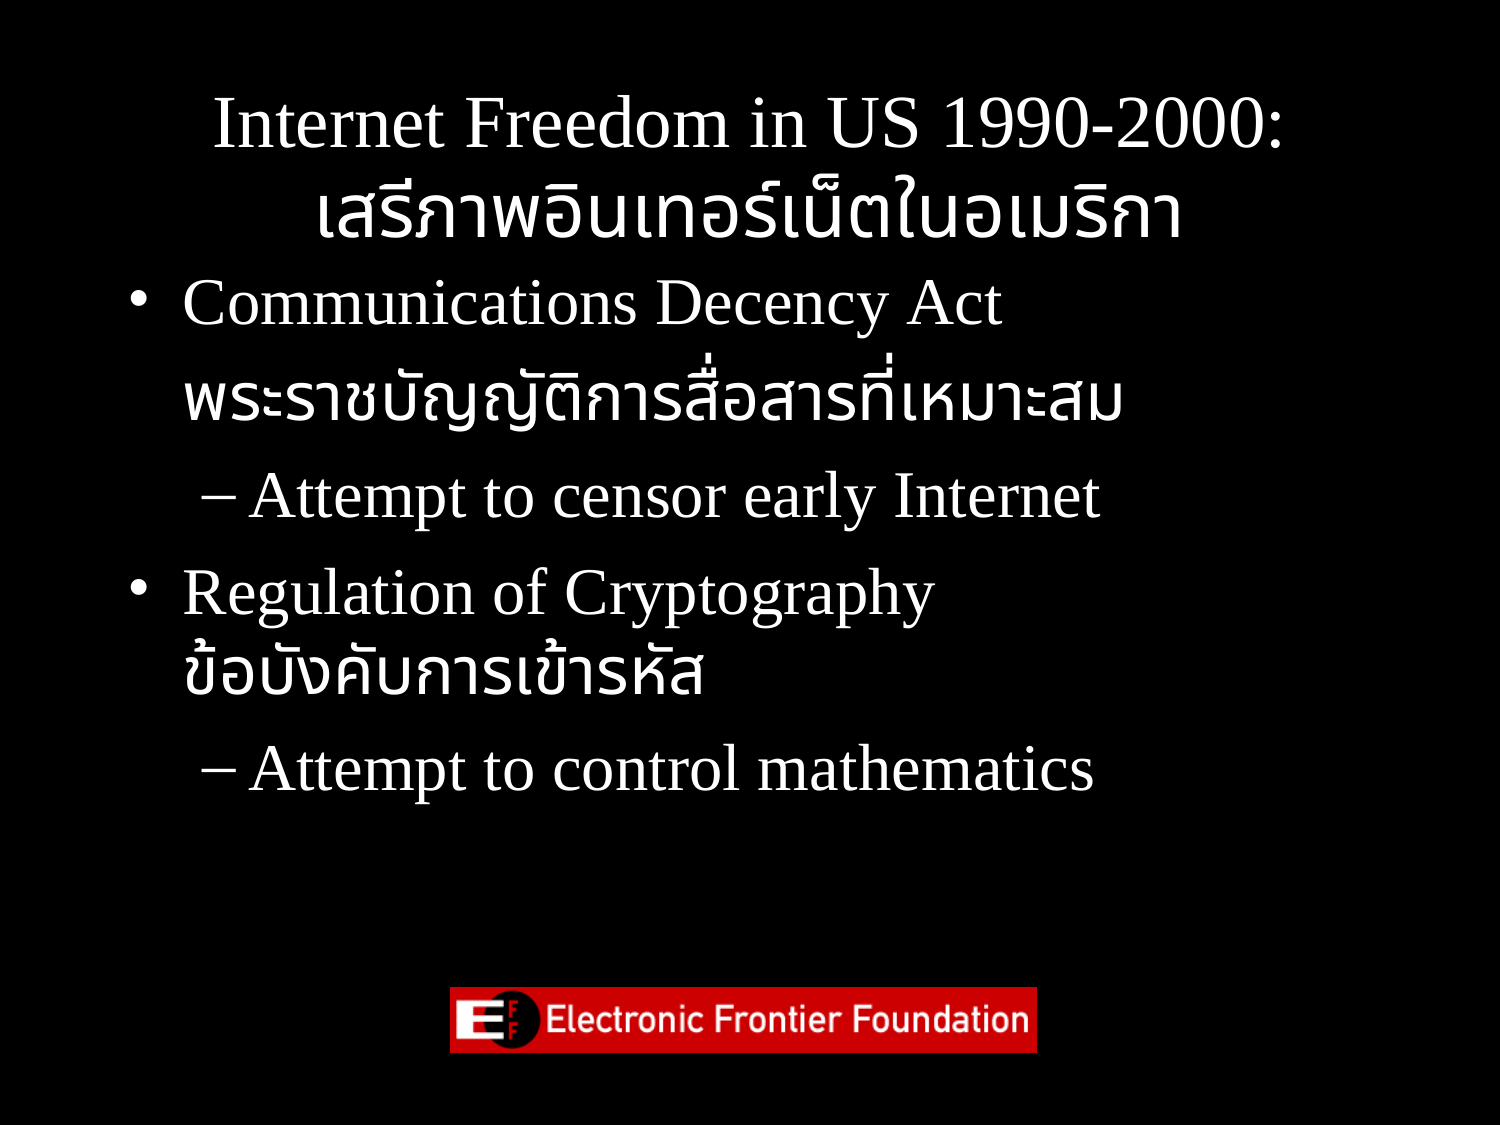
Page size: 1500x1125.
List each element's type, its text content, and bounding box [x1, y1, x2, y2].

title Internet Freedom in US 1990-2000: เสรีภาพอินเทอร์เน็ตในอเมริกา [112, 64, 1388, 249]
list Communications Decency Act พระราชบัญญัติการสื่อสารที่เหมาะสม Attempt to censor early Internet Regulation of Cryptography ข้อบังคับการเข้ารหัส Attempt to control mathematics [112, 249, 1388, 976]
picture [450, 987, 1037, 1053]
